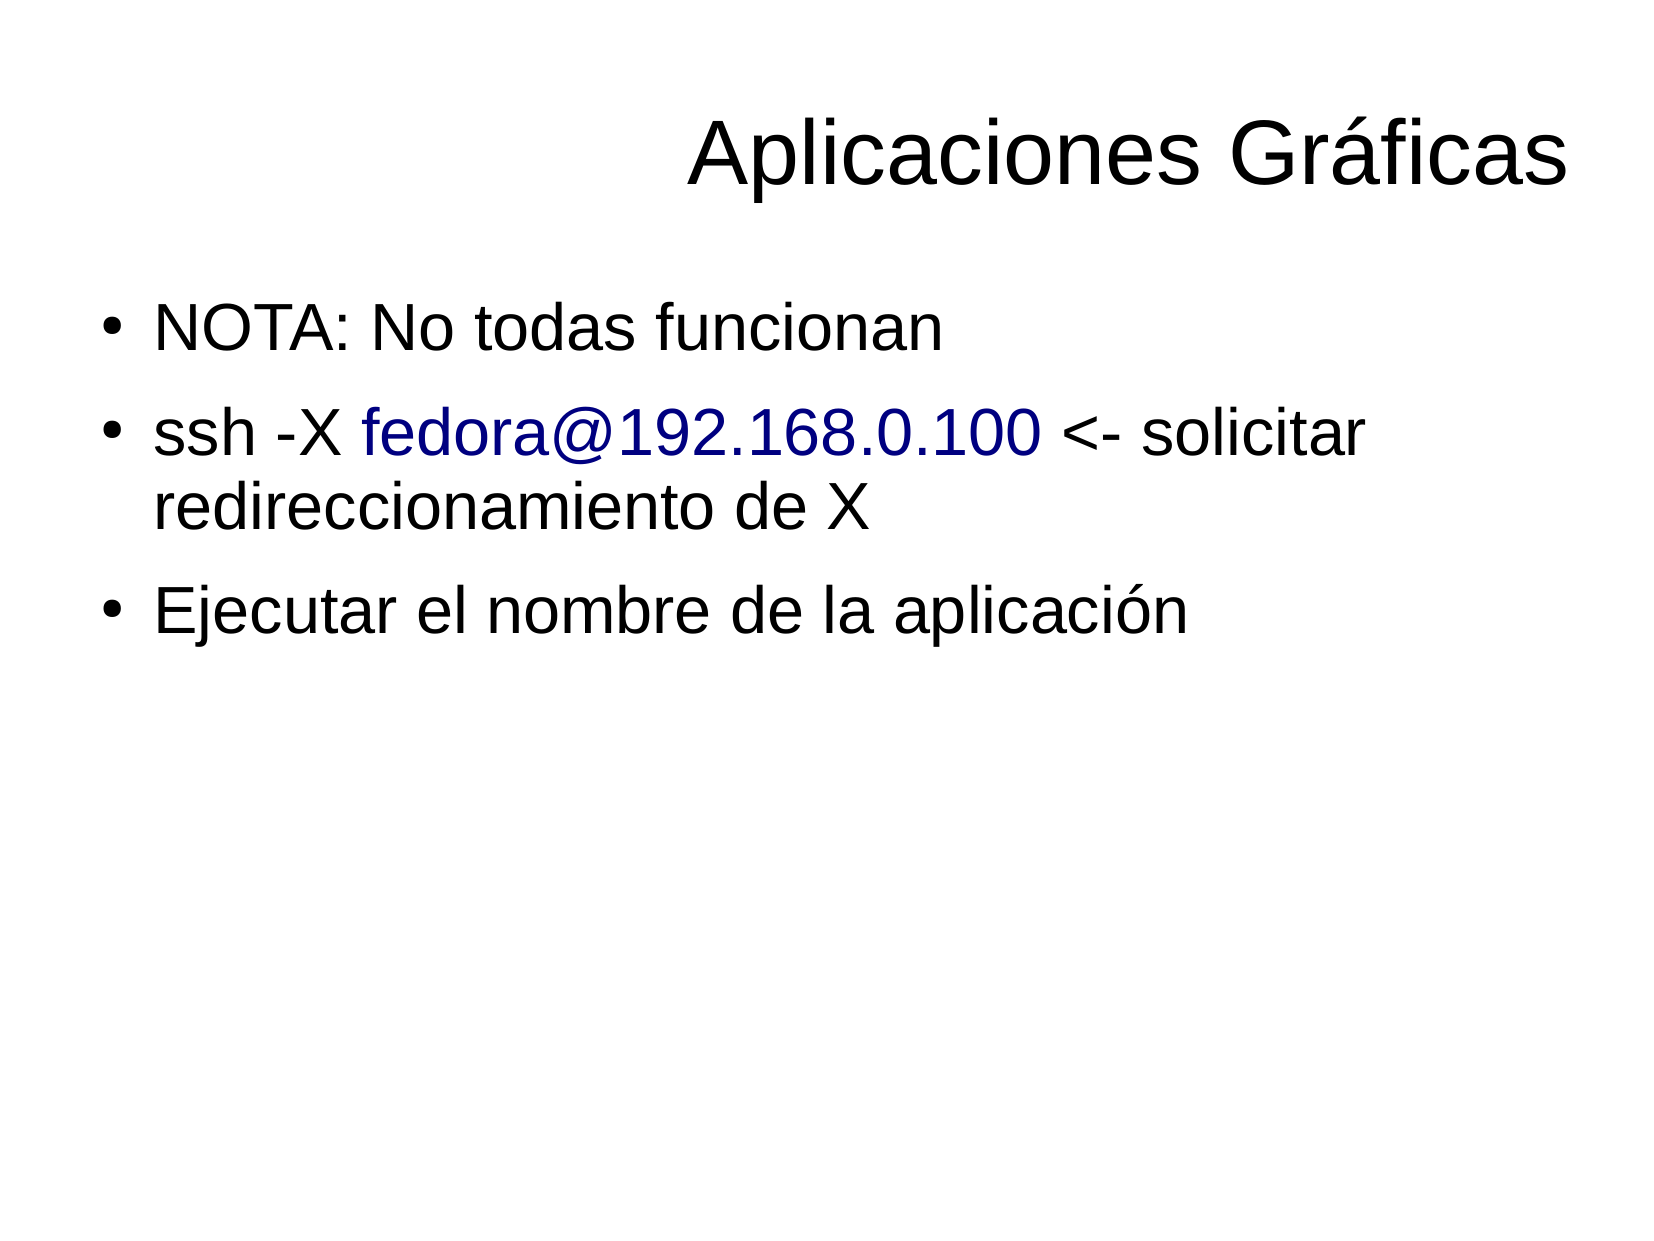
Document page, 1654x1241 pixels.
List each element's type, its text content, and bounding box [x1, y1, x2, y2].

list NOTA: No todas funcionan ssh -X fedora@192.168.0.100 <- solicitar redireccionamiento de X Ejecutar el nombre de la aplicación [82, 290, 1571, 1109]
title Aplicaciones Gráficas [82, 49, 1571, 257]
